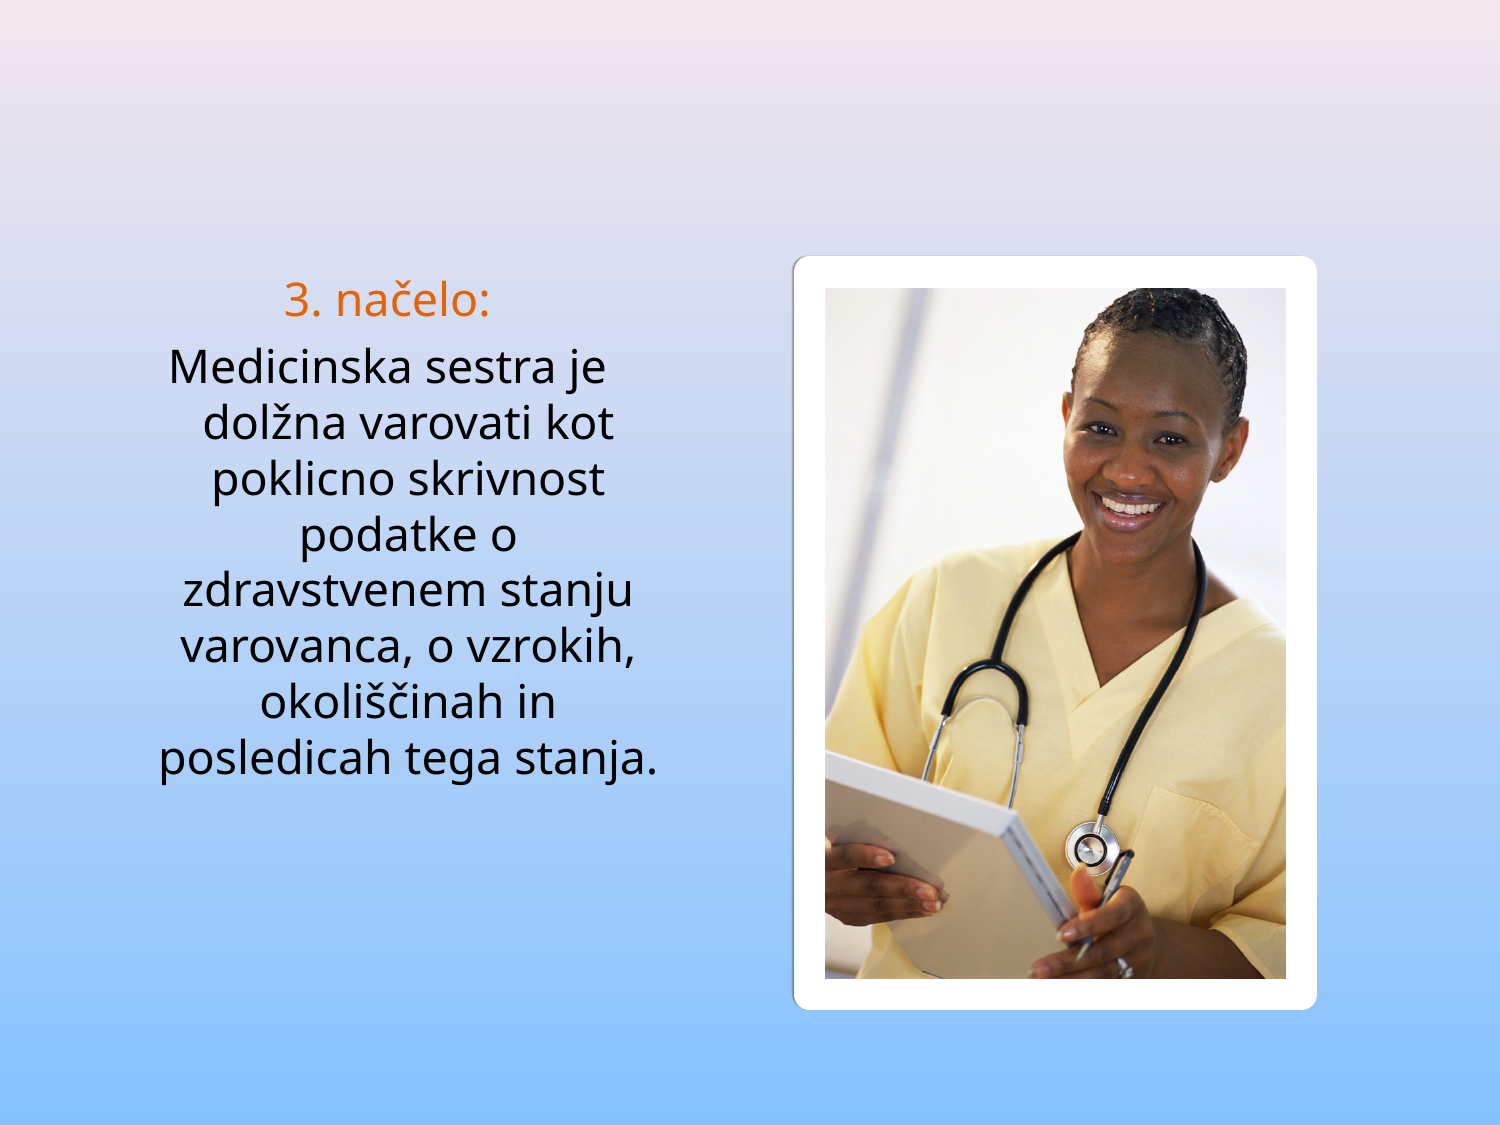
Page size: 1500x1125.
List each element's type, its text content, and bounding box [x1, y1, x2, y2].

list 3. načelo: Medicinska sestra je dolžna varovati kot poklicno skrivnost podatke o zdravstvenem stanju varovanca, o vzrokih, okoliščinah in posledicah tega stanja. [99, 262, 675, 838]
picture [825, 287, 1286, 979]
